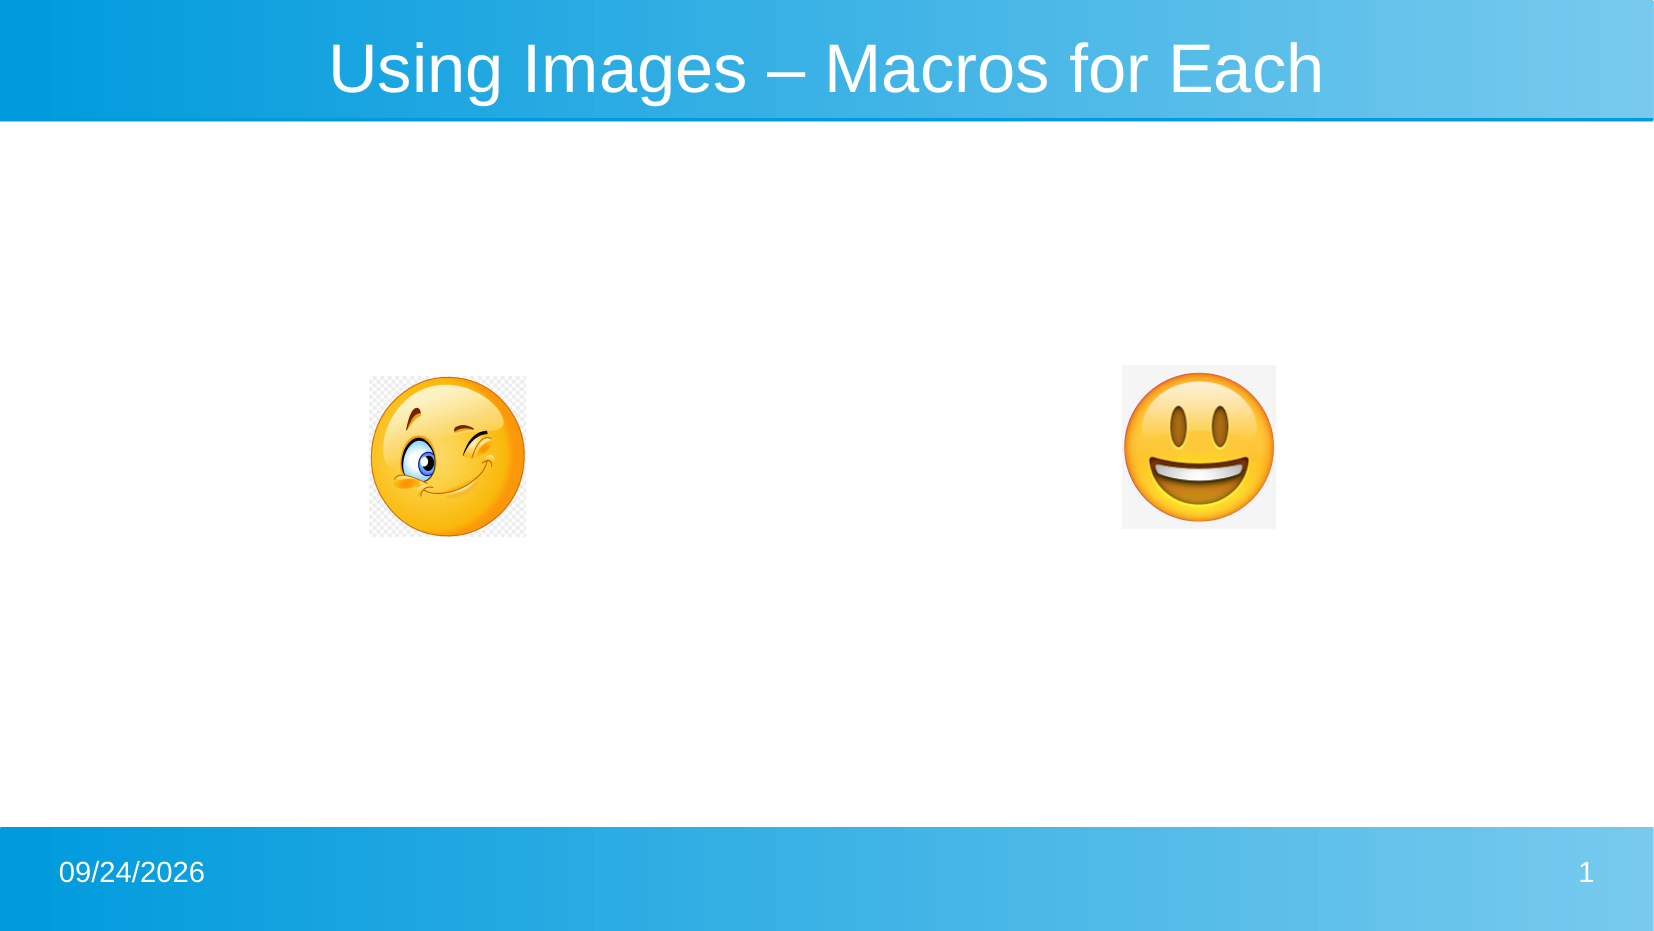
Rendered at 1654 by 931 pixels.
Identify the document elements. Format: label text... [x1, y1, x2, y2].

title Using Images – Macros for Each [59, 29, 1595, 108]
picture [1122, 365, 1276, 529]
picture [369, 376, 526, 537]
